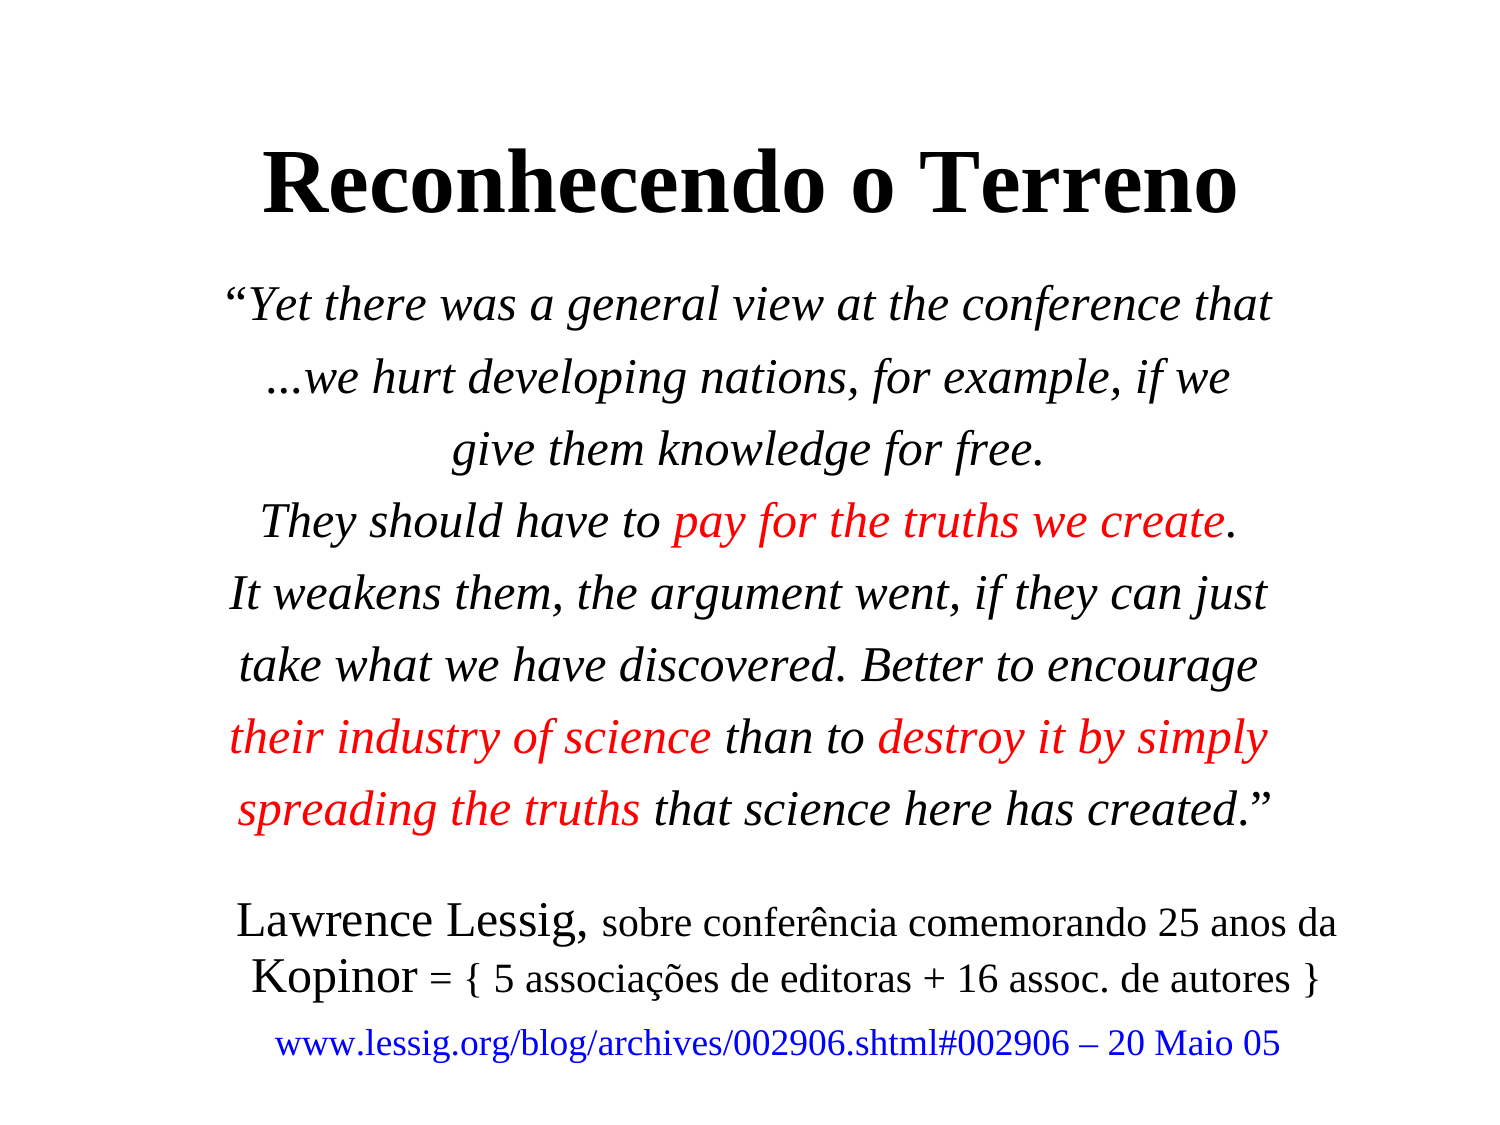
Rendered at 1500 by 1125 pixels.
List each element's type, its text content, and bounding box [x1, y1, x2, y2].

text_box “Yet there was a general view at the conference that ...we hurt developing nations, for example, if we give them knowledge for free. They should have to pay for the truths we create. It weakens them, the argument went, if they can just take what we have discovered. Better to encourage their industry of science than to destroy it by simply spreading the truths that science here has created.” [226, 276, 1284, 888]
text_box Lawrence Lessig, sobre conferência comemorando 25 anos da Kopinor = { 5 associações de editoras + 16 assoc. de autores } www.lessig.org/blog/archives/002906.shtml#002906 – 20 Maio 05 [216, 888, 1359, 1061]
title Reconhecendo o Terreno [87, 52, 1416, 306]
